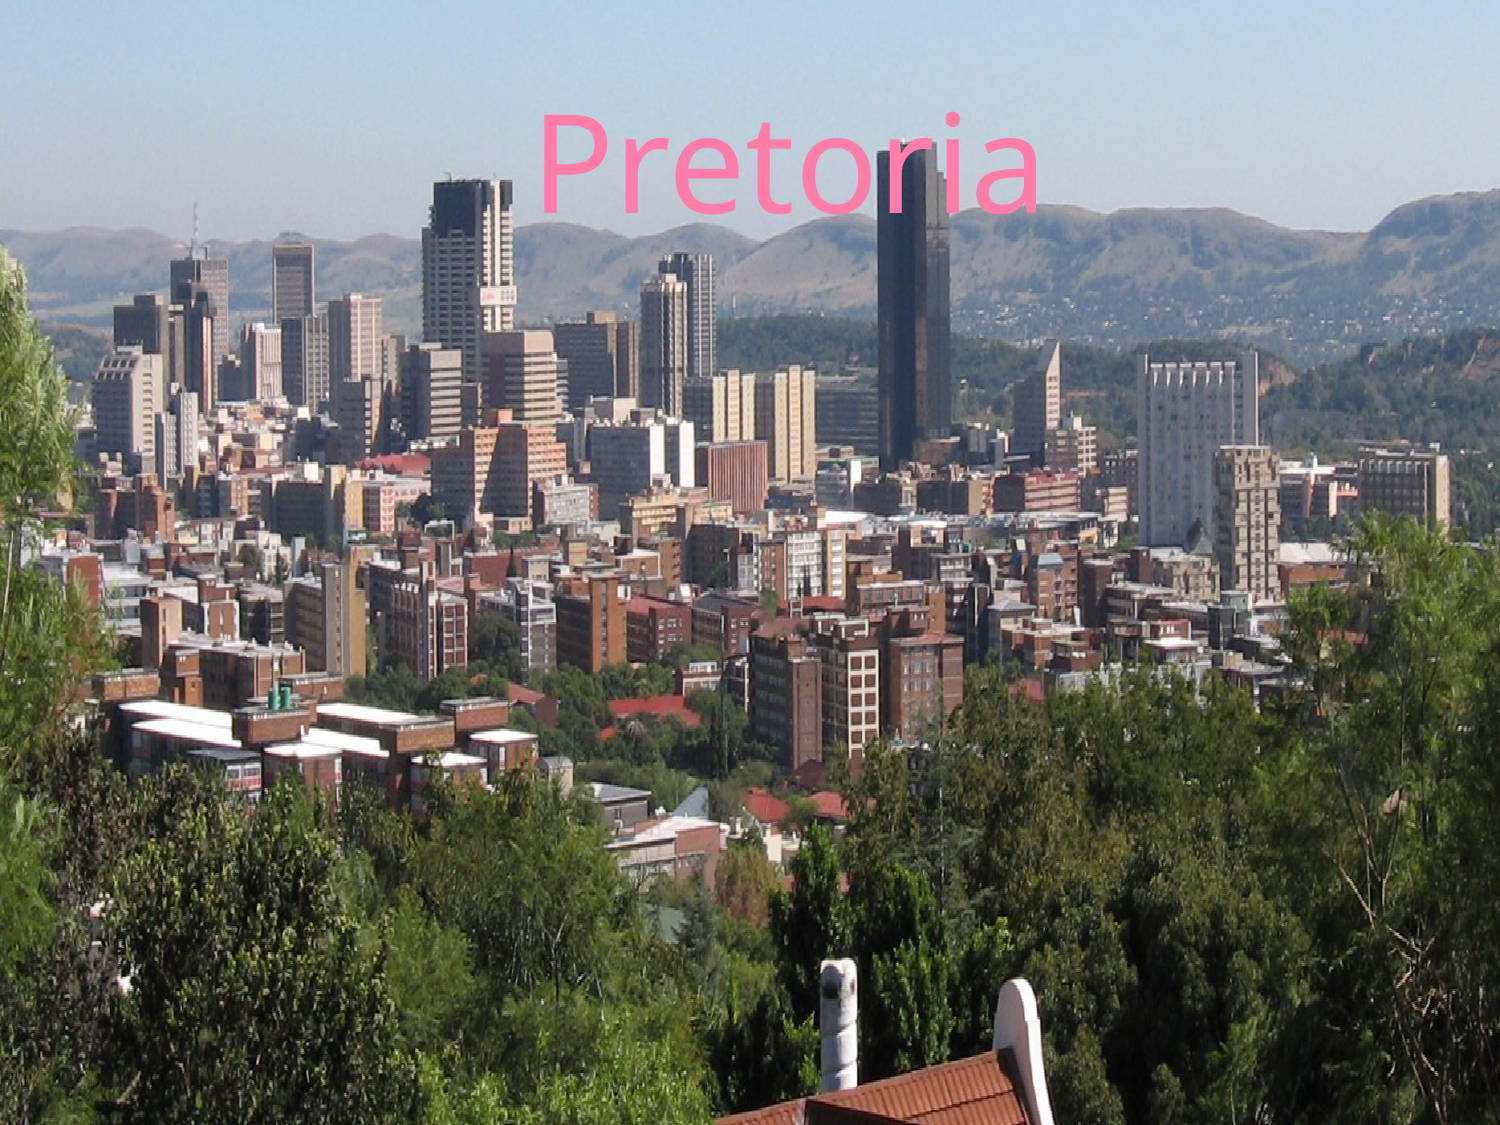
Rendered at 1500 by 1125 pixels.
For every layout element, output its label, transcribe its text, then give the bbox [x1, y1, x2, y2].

picture [0, 0, 1500, 1125]
title Pretoria [75, 43, 1425, 274]
